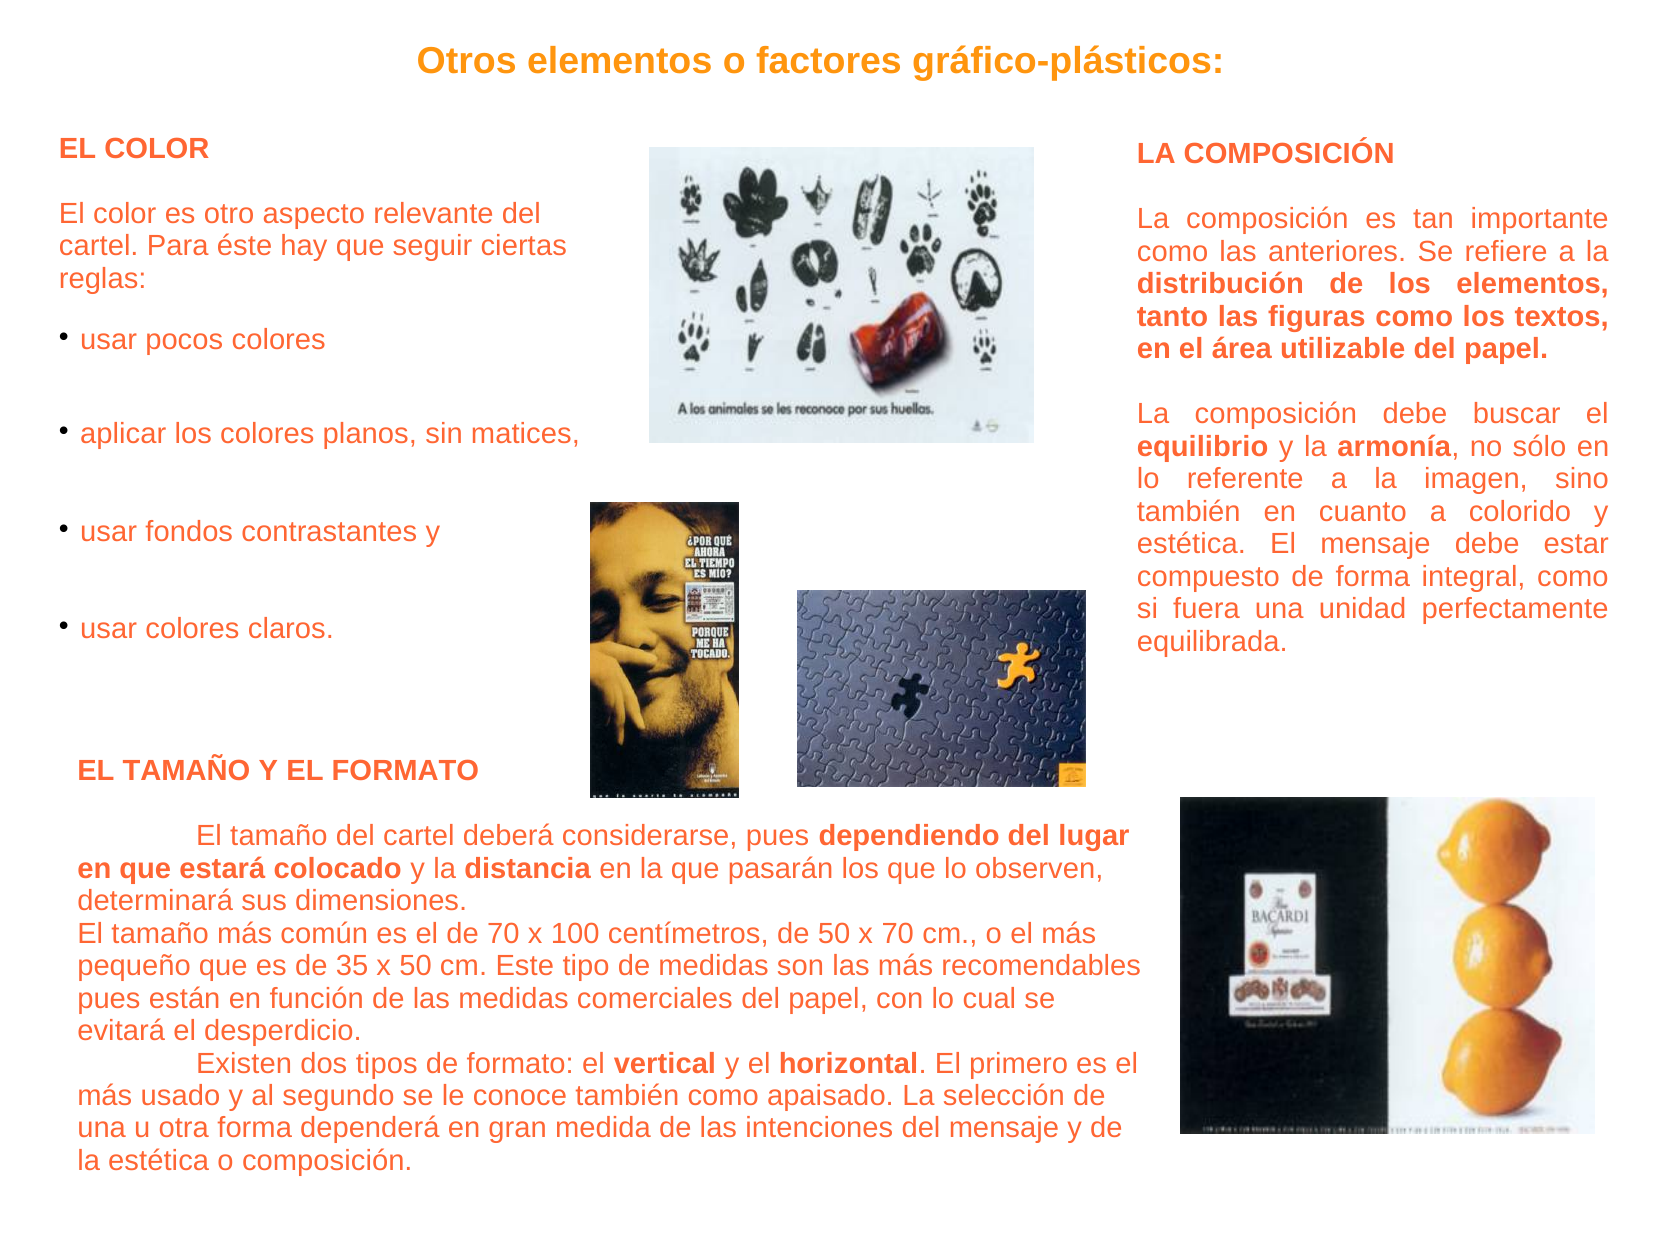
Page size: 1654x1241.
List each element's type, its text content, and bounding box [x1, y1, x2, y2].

text_box EL COLOR El color es otro aspecto relevante del cartel. Para éste hay que seguir ciertas reglas: usar pocos colores aplicar los colores planos, sin matices, usar fondos contrastantes y usar colores claros. [59, 128, 621, 709]
picture [649, 147, 1034, 443]
title Otros elementos o factores gráfico-plásticos: [76, 29, 1565, 91]
picture [590, 502, 739, 798]
picture [1180, 797, 1595, 1134]
text_box LA COMPOSICIÓN La composición es tan importante como las anteriores. Se refiere a la distribución de los elementos, tanto las figuras como los textos, en el área utilizable del papel. La composición debe buscar el equilibrio y la armonía, no sólo en lo referente a la imagen, sino también en cuanto a colorido y estética. El mensaje debe estar compuesto de forma integral, como si fuera una unidad perfectamente equilibrada. [1122, 128, 1625, 604]
text_box EL TAMAÑO Y EL FORMATO El tamaño del cartel deberá considerarse, pues dependiendo del lugar en que estará colocado y la distancia en la que pasarán los que lo observen, determinará sus dimensiones. El tamaño más común es el de 70 x 100 centímetros, de 50 x 70 cm., o el más pequeño que es de 35 x 50 cm. Este tipo de medidas son las más recomendables pues están en función de las medidas comerciales del papel, con lo cual se evitará el desperdicio. Existen dos tipos de formato: el vertical y el horizontal. El primero es el más usado y al segundo se le conoce también como apaisado. La selección de una u otra forma dependerá en gran medida de las intenciones del mensaje y de la estética o composición. [77, 750, 1152, 1180]
picture [797, 590, 1086, 750]
